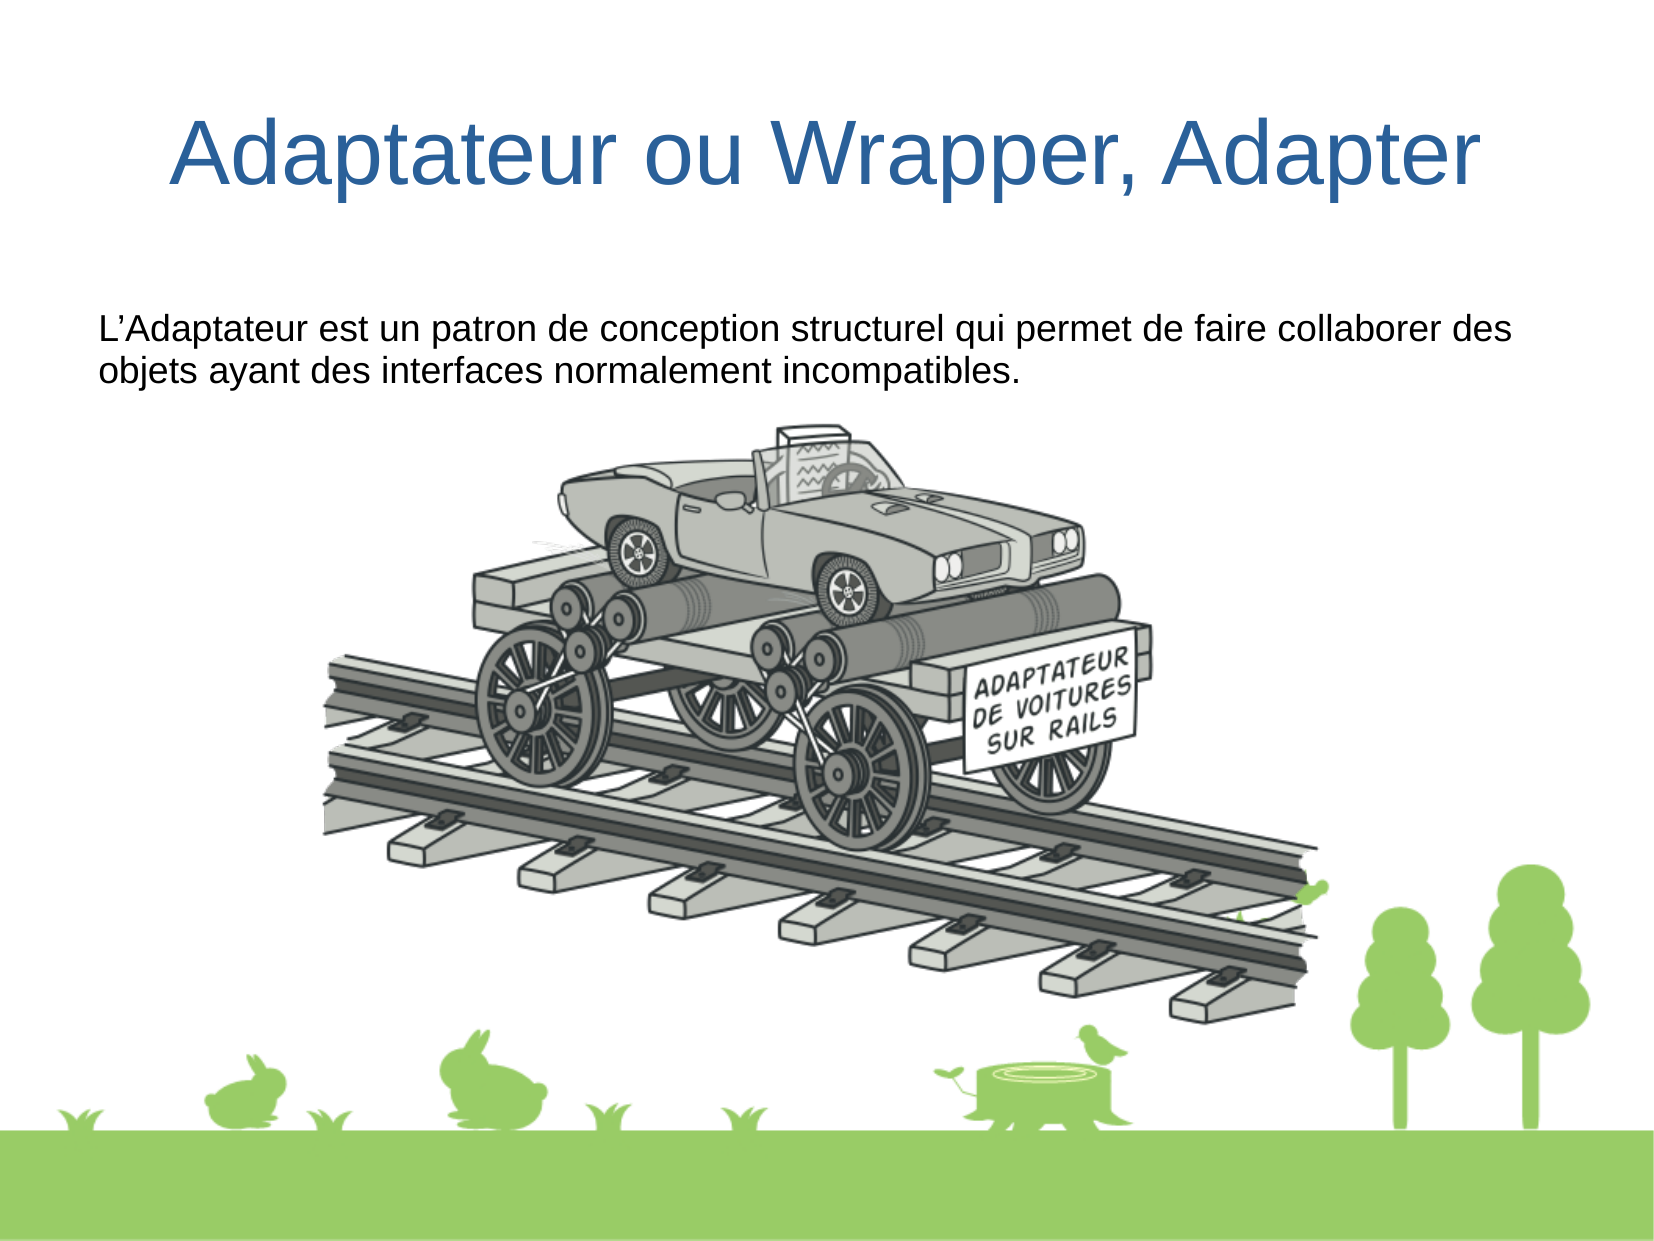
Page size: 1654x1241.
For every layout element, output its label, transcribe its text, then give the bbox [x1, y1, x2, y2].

picture [0, 0, 1654, 1241]
text_box L’Adaptateur est un patron de conception structurel qui permet de faire collaborer des objets ayant des interfaces normalement incompatibles. [83, 300, 1546, 399]
title Adaptateur ou Wrapper, Adapter [82, 49, 1571, 257]
